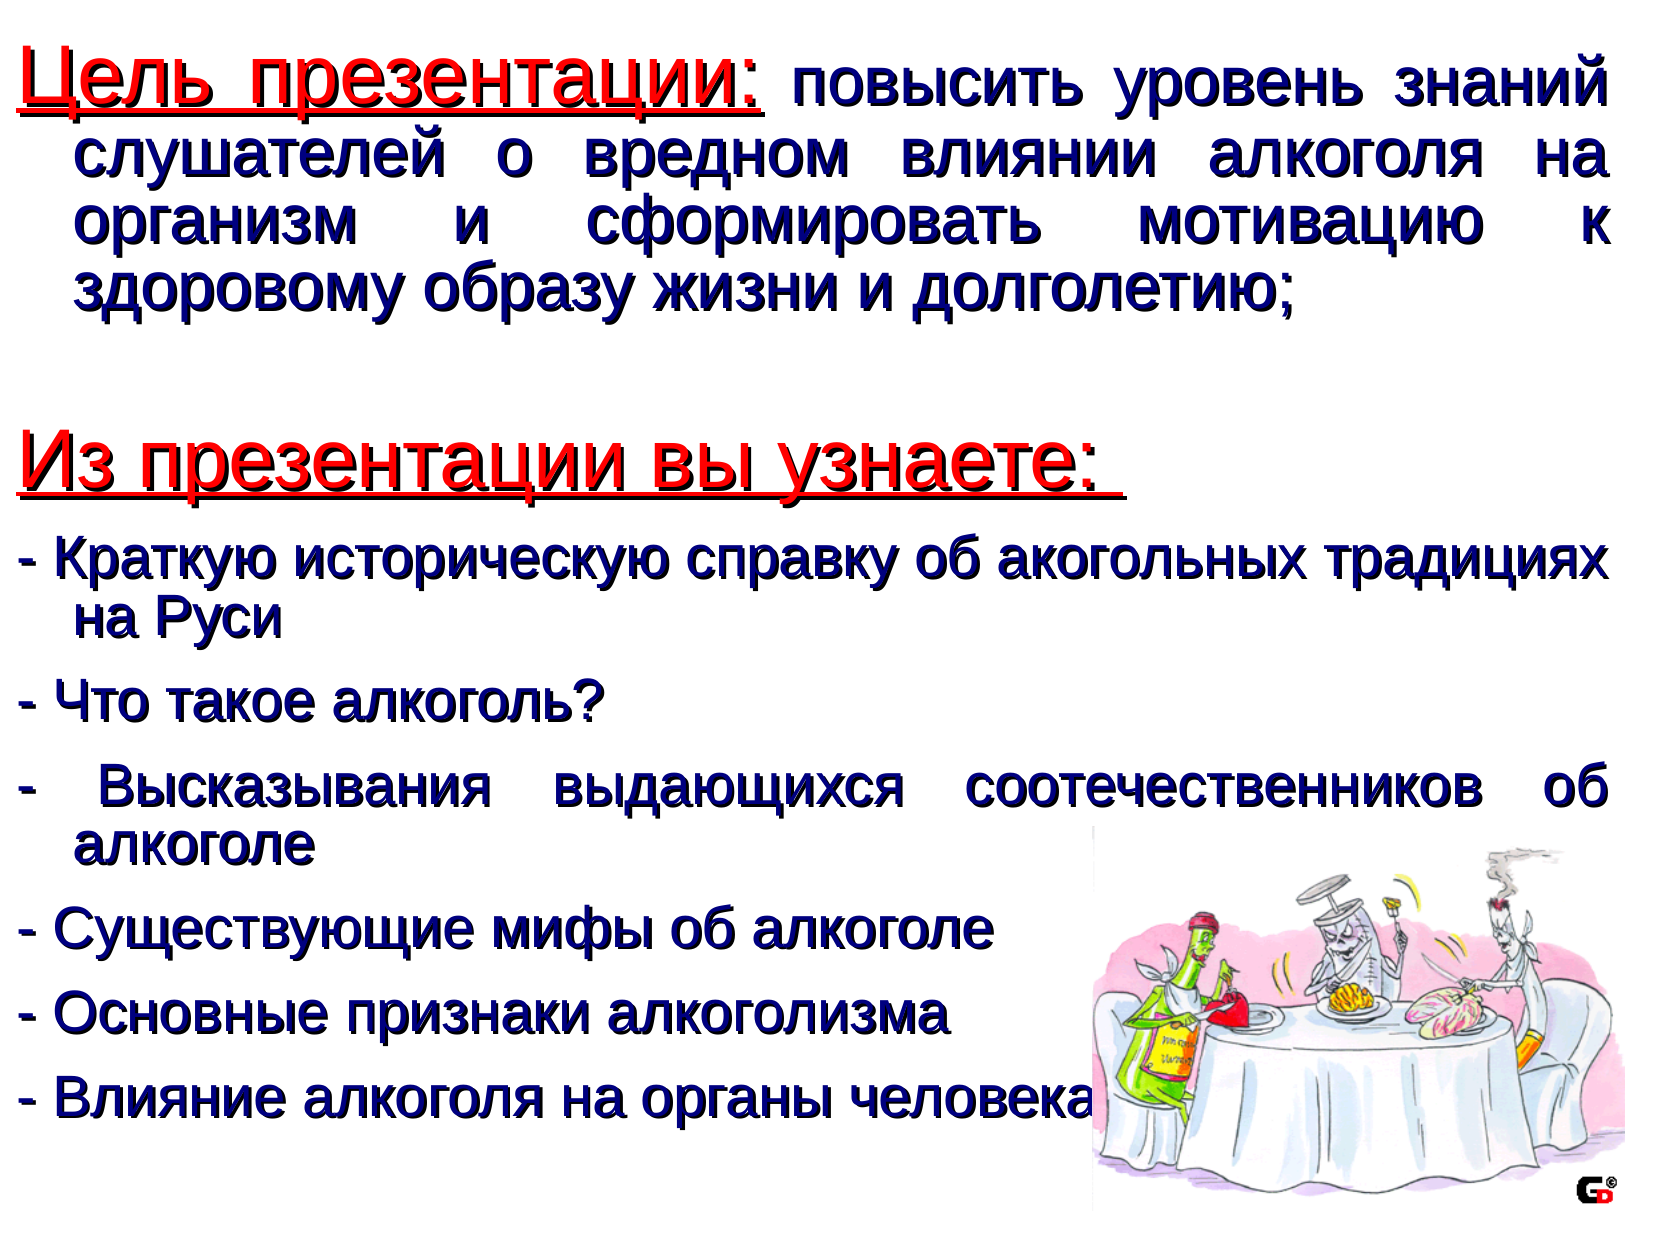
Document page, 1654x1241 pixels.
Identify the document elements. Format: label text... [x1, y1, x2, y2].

chart [1092, 826, 1625, 1211]
text_box Цель презентации: повысить уровень знаний слушателей о вредном влиянии алкоголя на организм и сформировать мотивацию к здоровому образу жизни и долголетию; Из презентации вы узнаете: - Краткую историческую справку об акогольных традициях на Руси - Что такое алкоголь? - Высказывания выдающихся соотечественников об алкоголе - Существующие мифы об алкоголе - Основные признаки алкоголизма - Влияние алкоголя на органы человека [1, 29, 1625, 1215]
